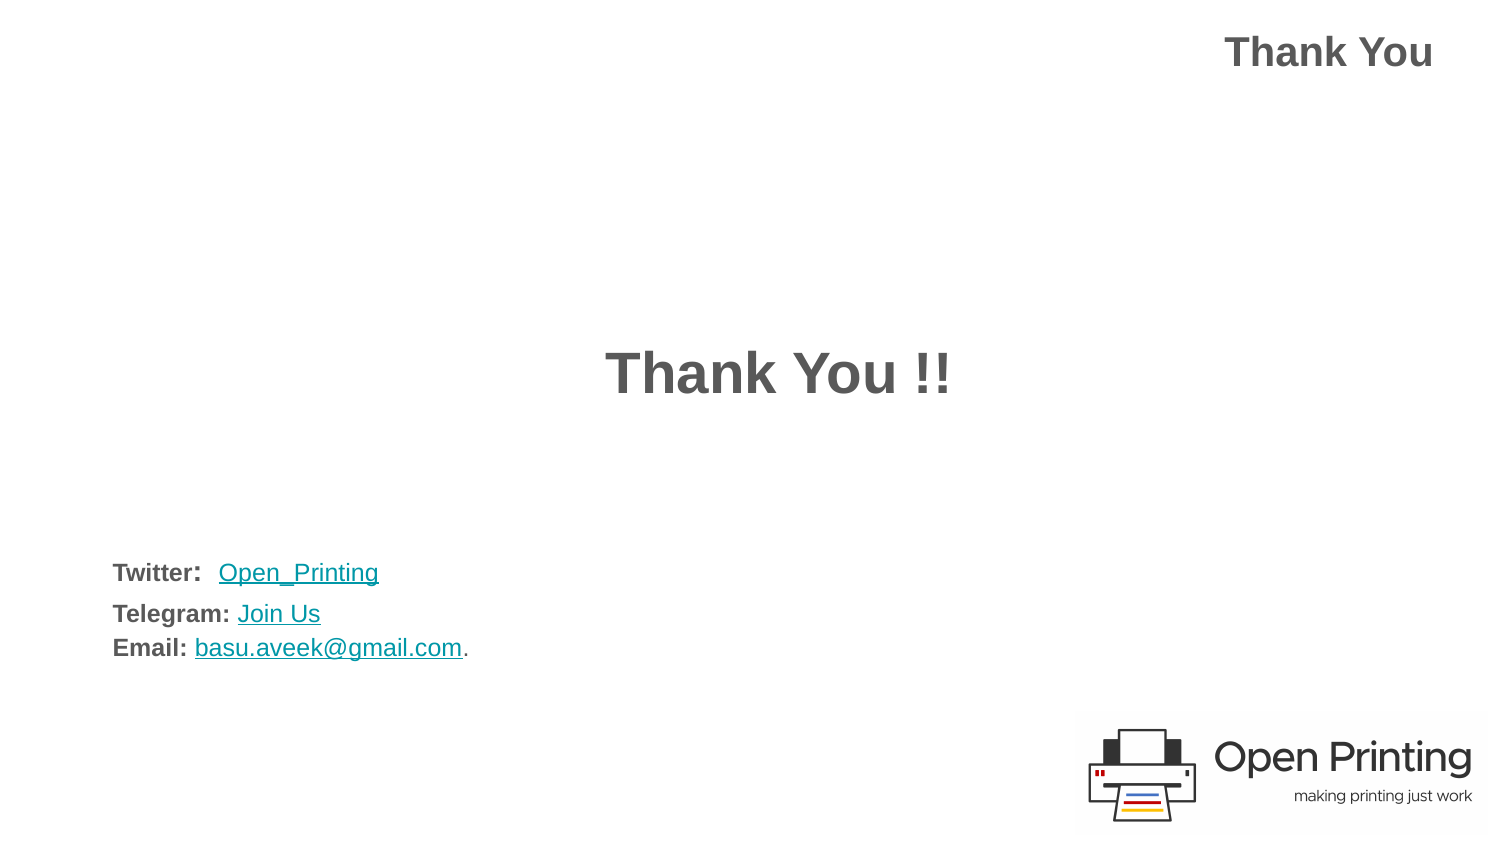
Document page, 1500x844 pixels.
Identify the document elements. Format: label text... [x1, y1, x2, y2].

list Thank You !! Twitter: Open_Printing Telegram: Join Us Email: basu.aveek@gmail.com. [22, 310, 1478, 718]
picture [1075, 711, 1488, 835]
title Thank You [51, 10, 1449, 84]
